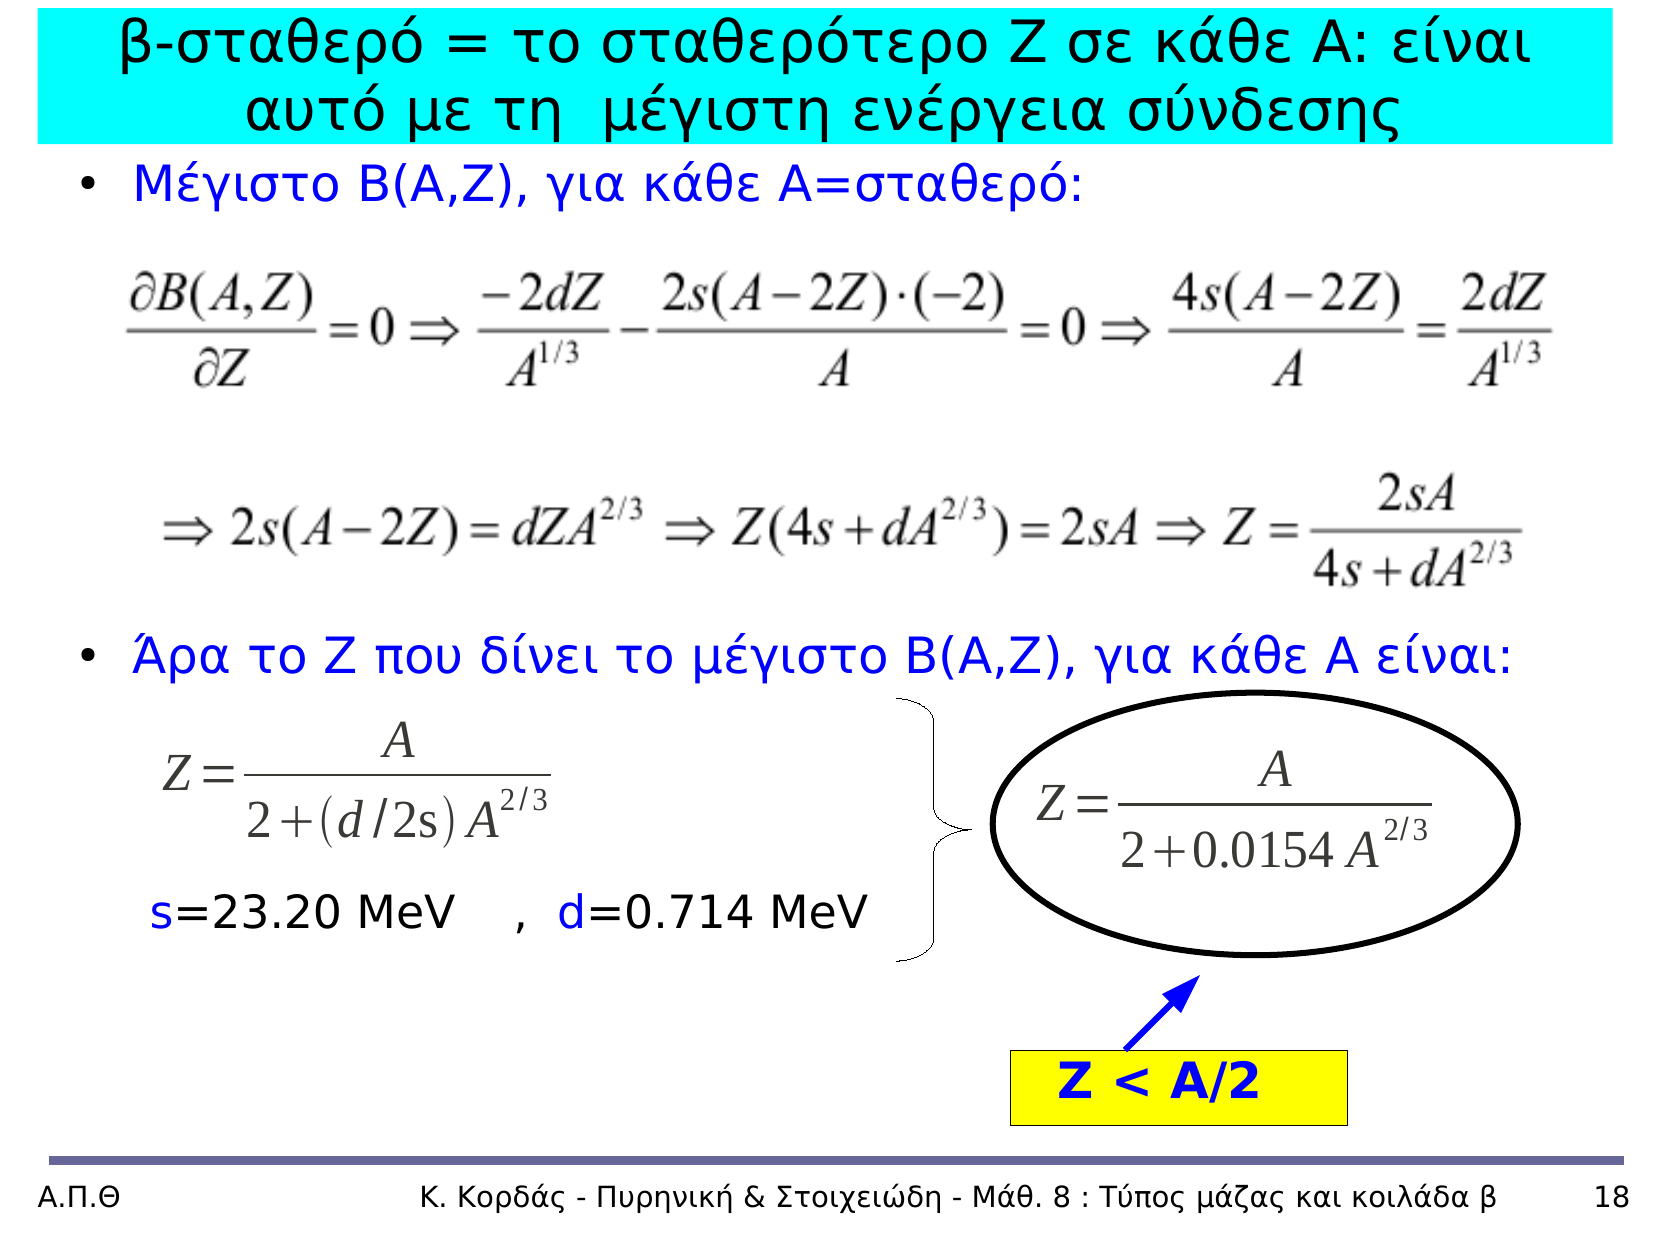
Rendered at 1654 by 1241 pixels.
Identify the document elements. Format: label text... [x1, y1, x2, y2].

text_box Ζ < Α/2 [970, 1052, 1265, 1112]
chart [1020, 736, 1052, 760]
title β-σταθερό = τo σταθερότερο Ζ σε κάθε Α: είναι αυτό με τη μέγιστη ενέργεια σύνδεσης [37, 8, 1613, 145]
chart [146, 706, 566, 852]
text_box Άρα το Ζ που δίνει το μέγιστο Β(Α,Ζ), για κάθε Α είναι: [61, 627, 1651, 686]
text_box Μέγιστο Β(Α,Ζ), για κάθε Α=σταθερό: [61, 154, 1200, 214]
text_box s=23.20 MeV , d=0.714 MeV [78, 885, 898, 940]
picture [112, 246, 1576, 598]
chart [1020, 736, 1447, 881]
text_box [1010, 1050, 1348, 1126]
